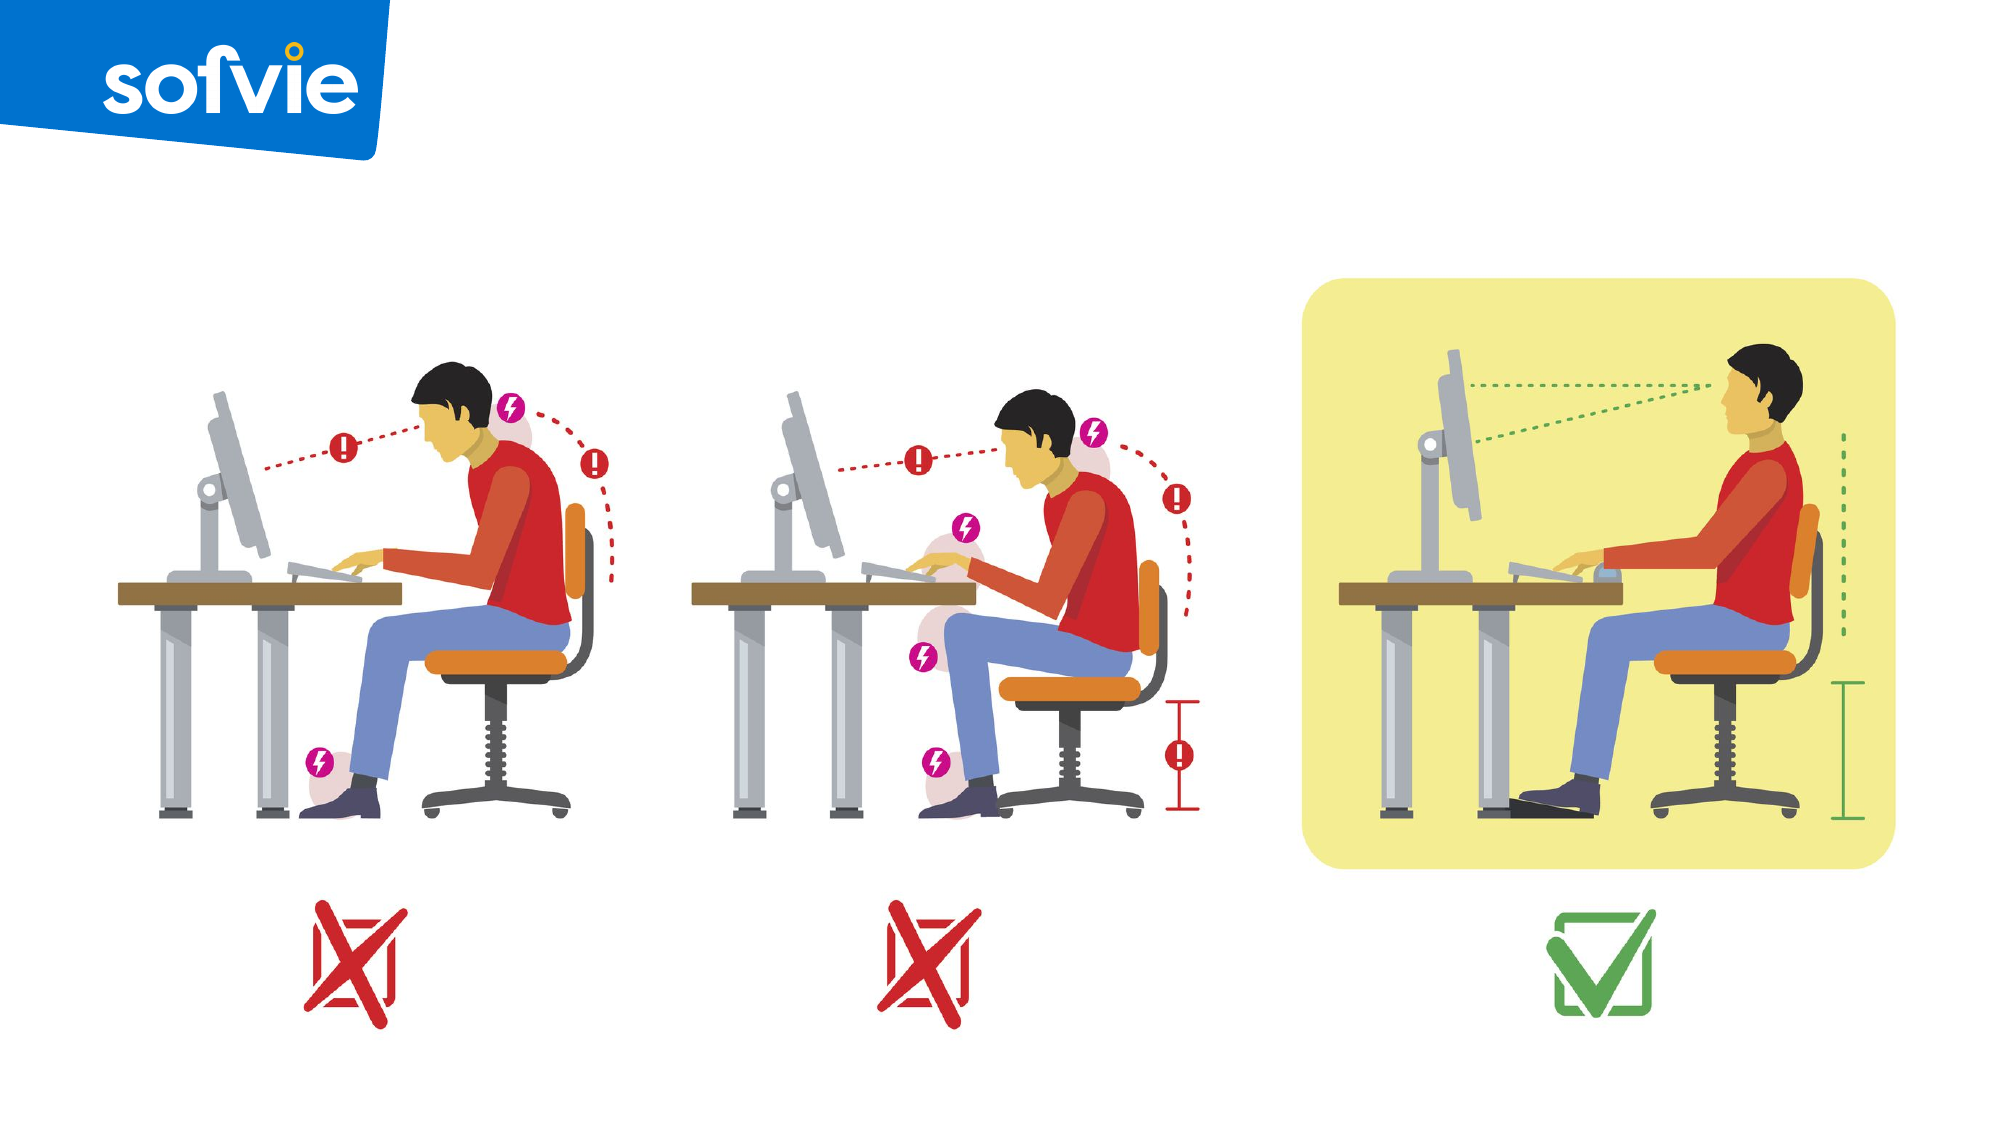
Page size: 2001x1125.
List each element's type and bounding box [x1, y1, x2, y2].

picture [59, 188, 1938, 1078]
picture [103, 42, 358, 114]
